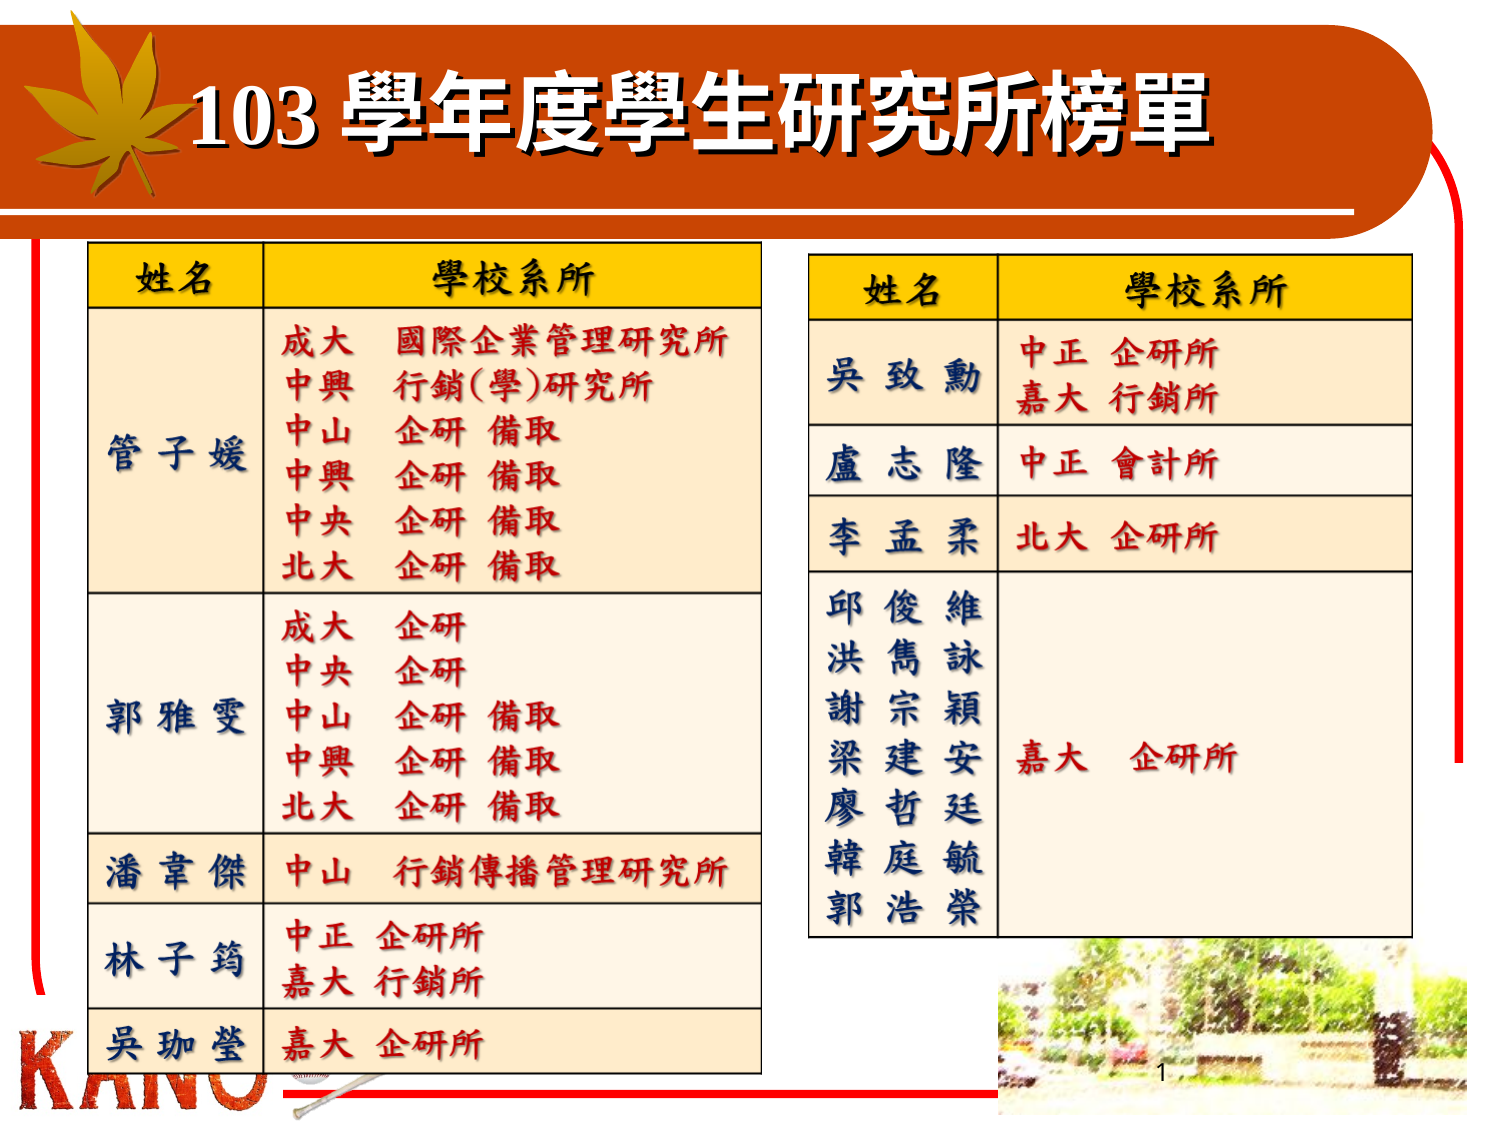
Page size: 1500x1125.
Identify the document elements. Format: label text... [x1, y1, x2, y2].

title 103學年度學生研究所榜單 [32, 34, 1347, 185]
picture [87, 237, 762, 1097]
text_box [1139, 1023, 1490, 1099]
picture [808, 249, 1413, 961]
